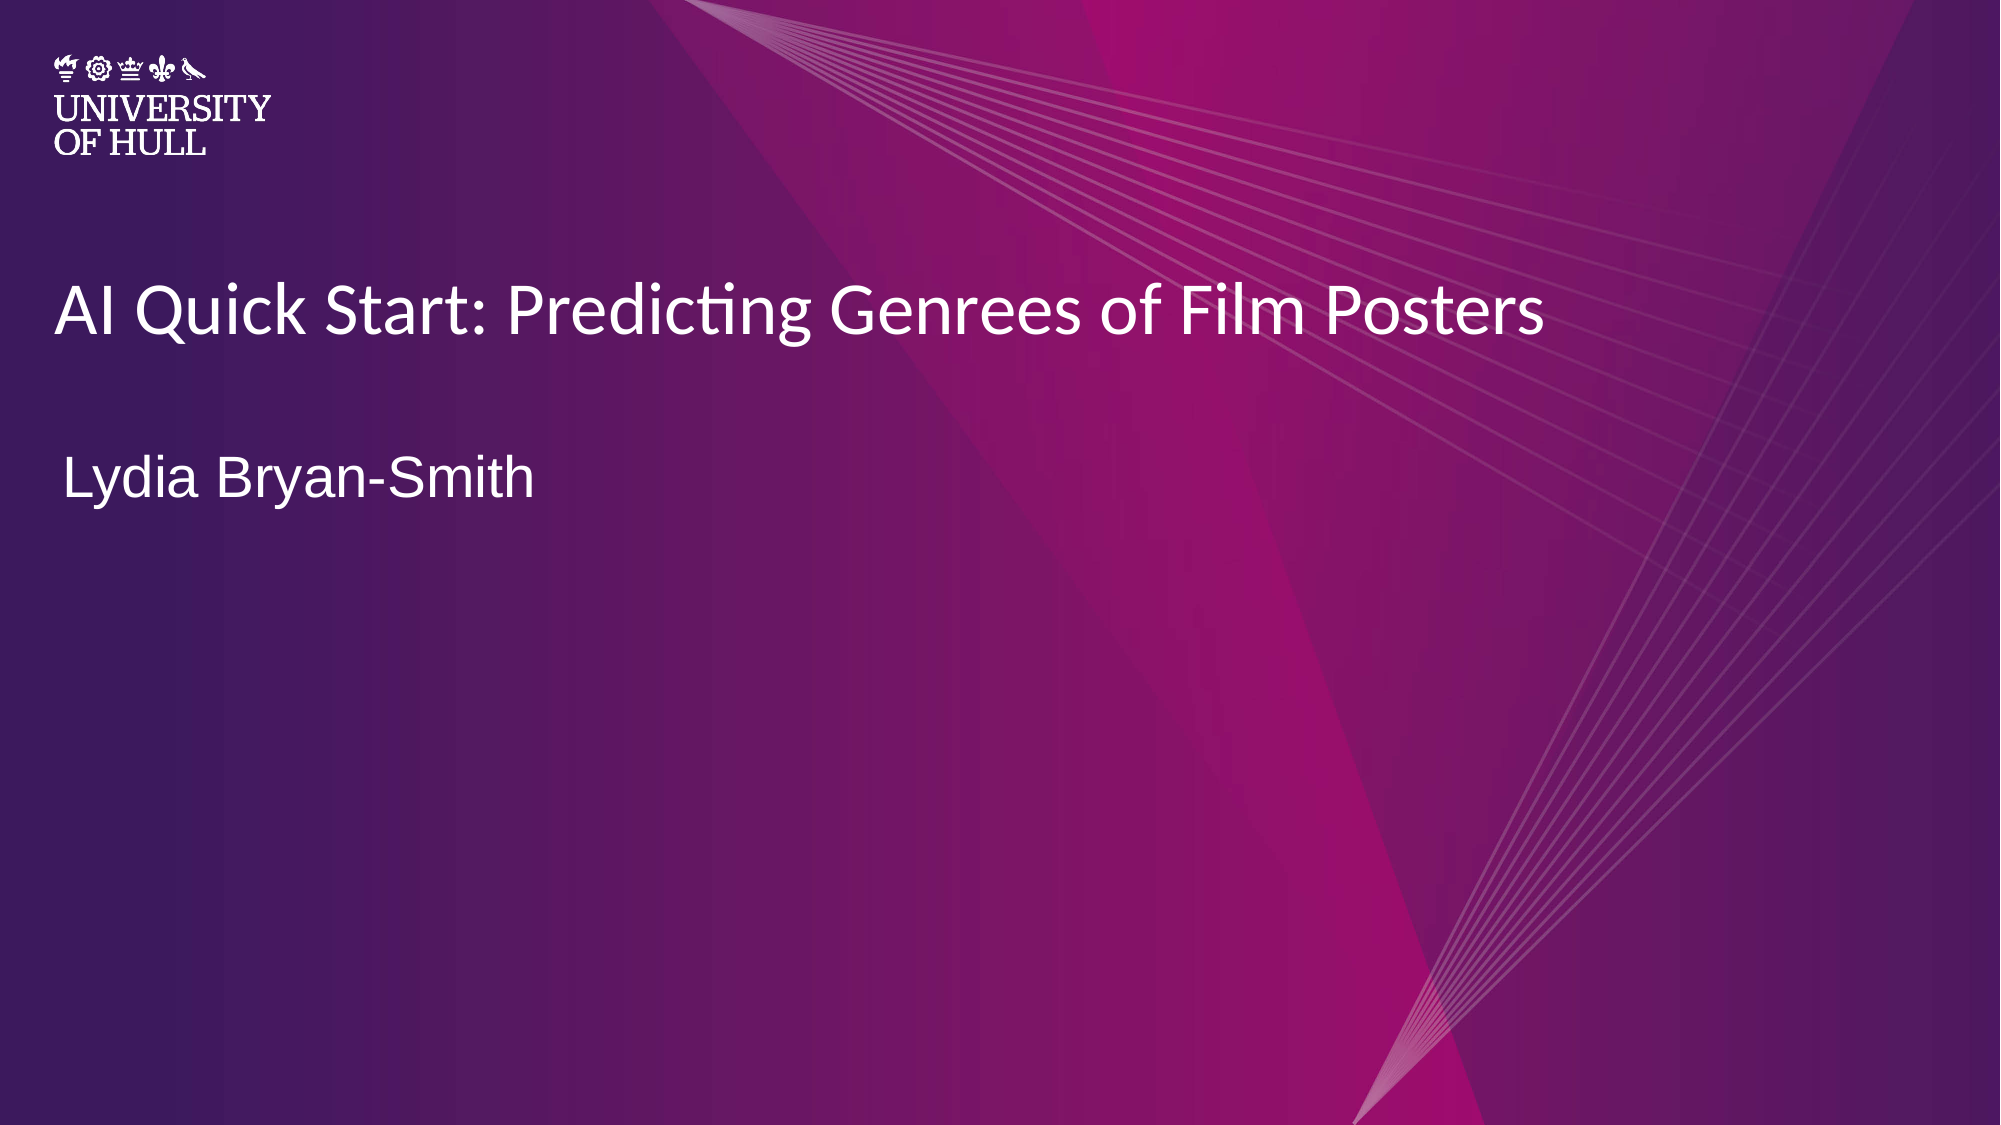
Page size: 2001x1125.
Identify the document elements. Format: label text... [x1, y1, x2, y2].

text_box Lydia Bryan-Smith [47, 437, 1630, 517]
picture [0, 0, 2000, 1125]
title AI Quick Start: Predicting Genrees of Film Posters [54, 228, 1750, 403]
